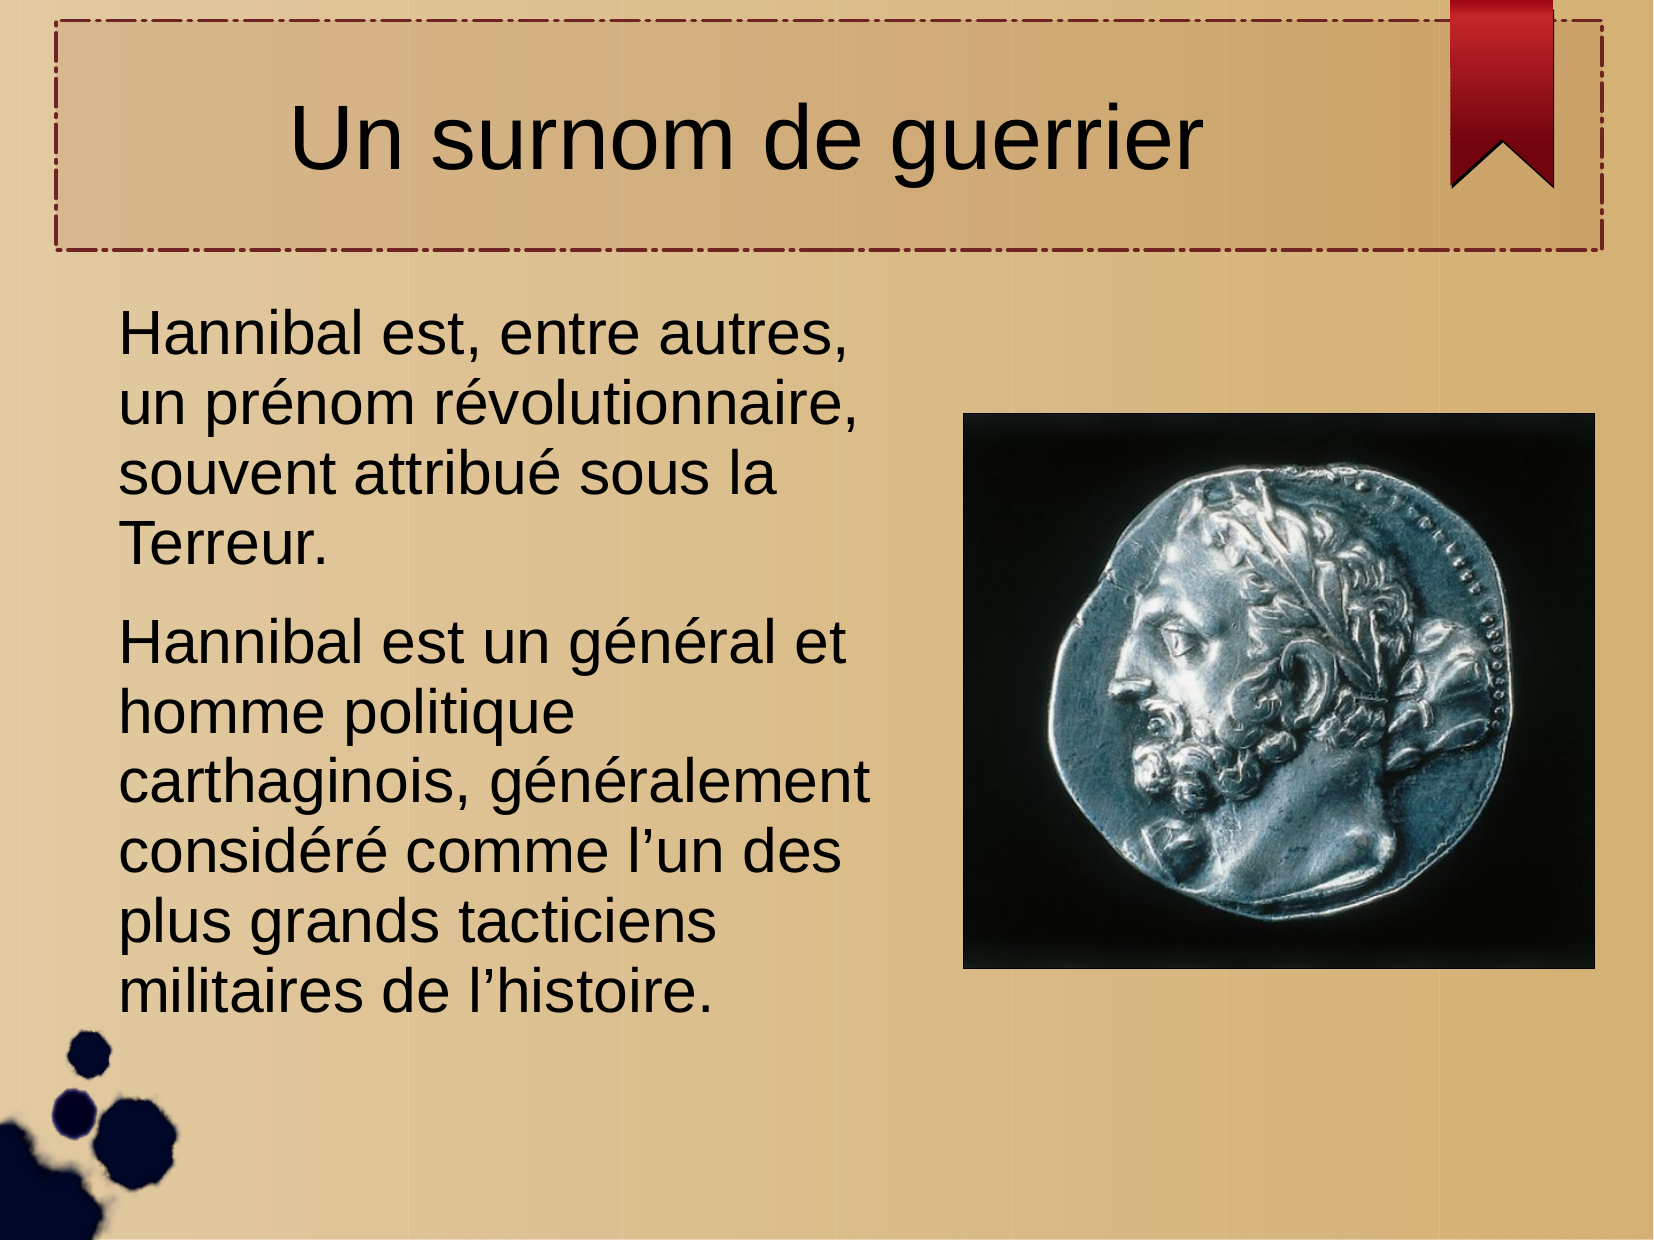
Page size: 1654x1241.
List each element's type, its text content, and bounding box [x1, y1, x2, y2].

title Un surnom de guerrier [82, 47, 1412, 229]
list Hannibal est, entre autres, un prénom révolutionnaire, souvent attribué sous la Terreur. Hannibal est un général et homme politique carthaginois, généralement considéré comme l’un des plus grands tacticiens militaires de l’histoire. [118, 298, 892, 1093]
picture [963, 413, 1595, 969]
